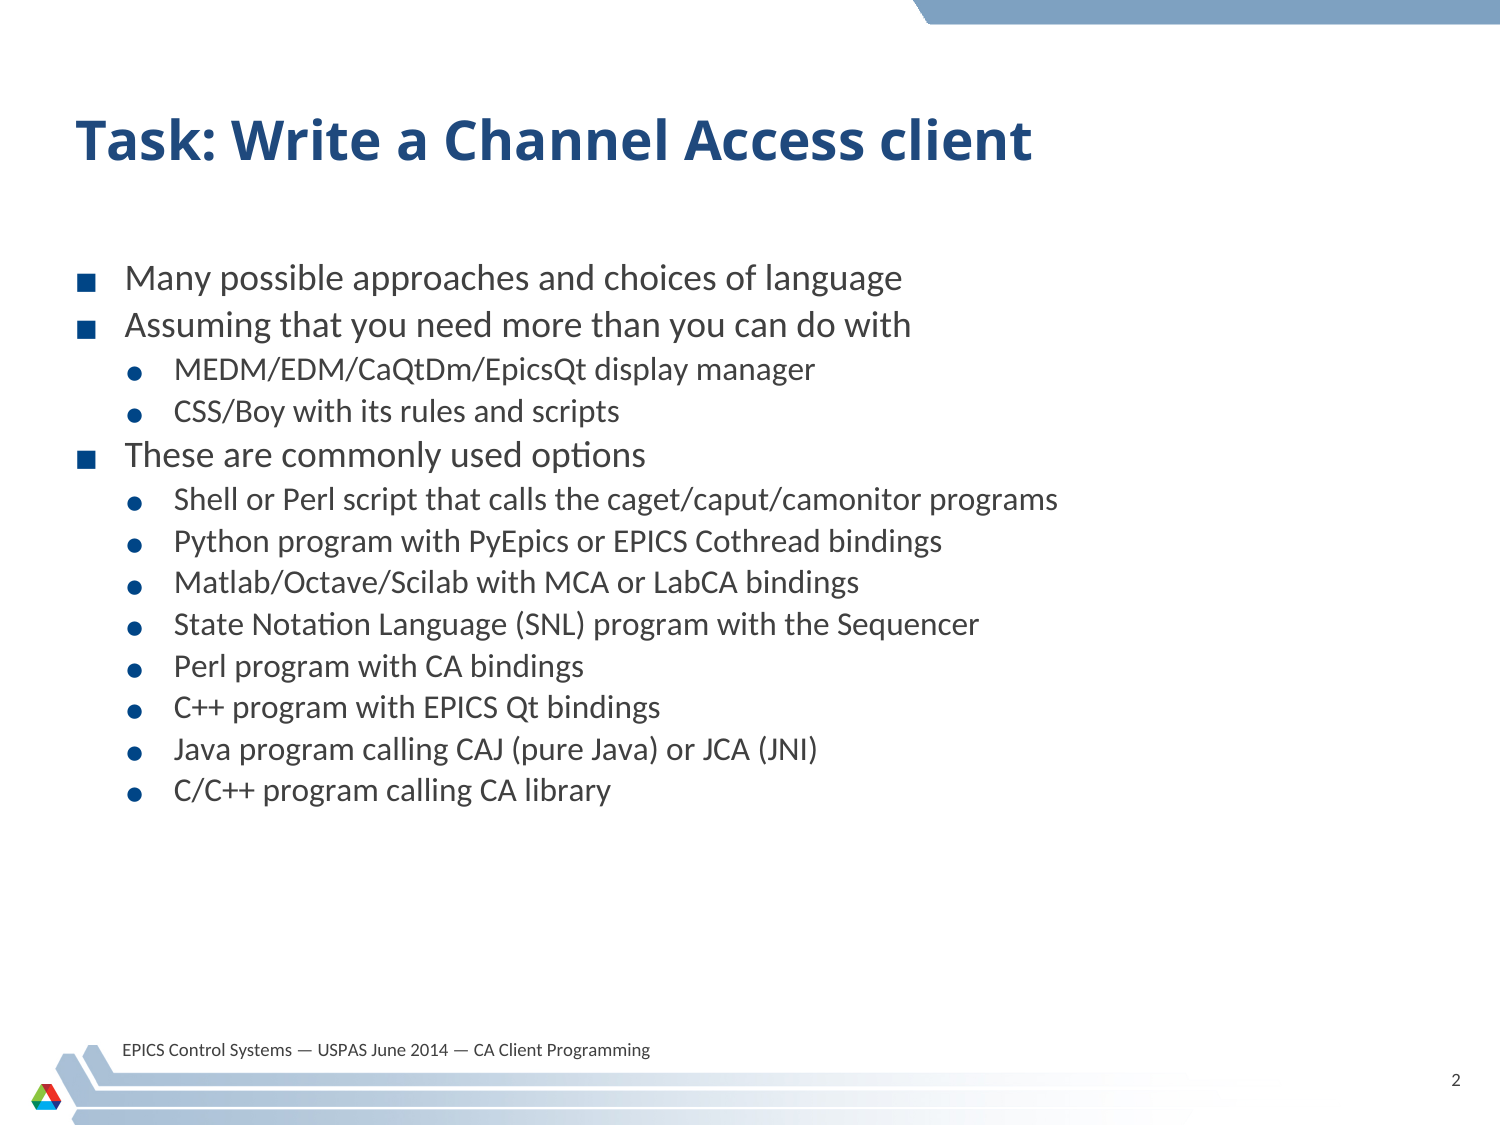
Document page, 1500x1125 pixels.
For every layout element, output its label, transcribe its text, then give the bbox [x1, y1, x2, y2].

title Task: Write a Channel Access client [75, 45, 1426, 233]
picture [0, 0, 1500, 26]
list Many possible approaches and choices of language Assuming that you need more than you can do with MEDM/EDM/CaQtDm/EpicsQt display manager CSS/Boy with its rules and scripts These are commonly used options Shell or Perl script that calls the caget/caput/camonitor programs Python program with PyEpics or EPICS Cothread bindings Matlab/Octave/Scilab with MCA or LabCA bindings State Notation Language (SNL) program with the Sequencer Perl program with CA bindings C++ program with EPICS Qt bindings Java program calling CAJ (pure Java) or JCA (JNI) C/C++ program calling CA library [75, 262, 1426, 1006]
picture [0, 1037, 1500, 1125]
